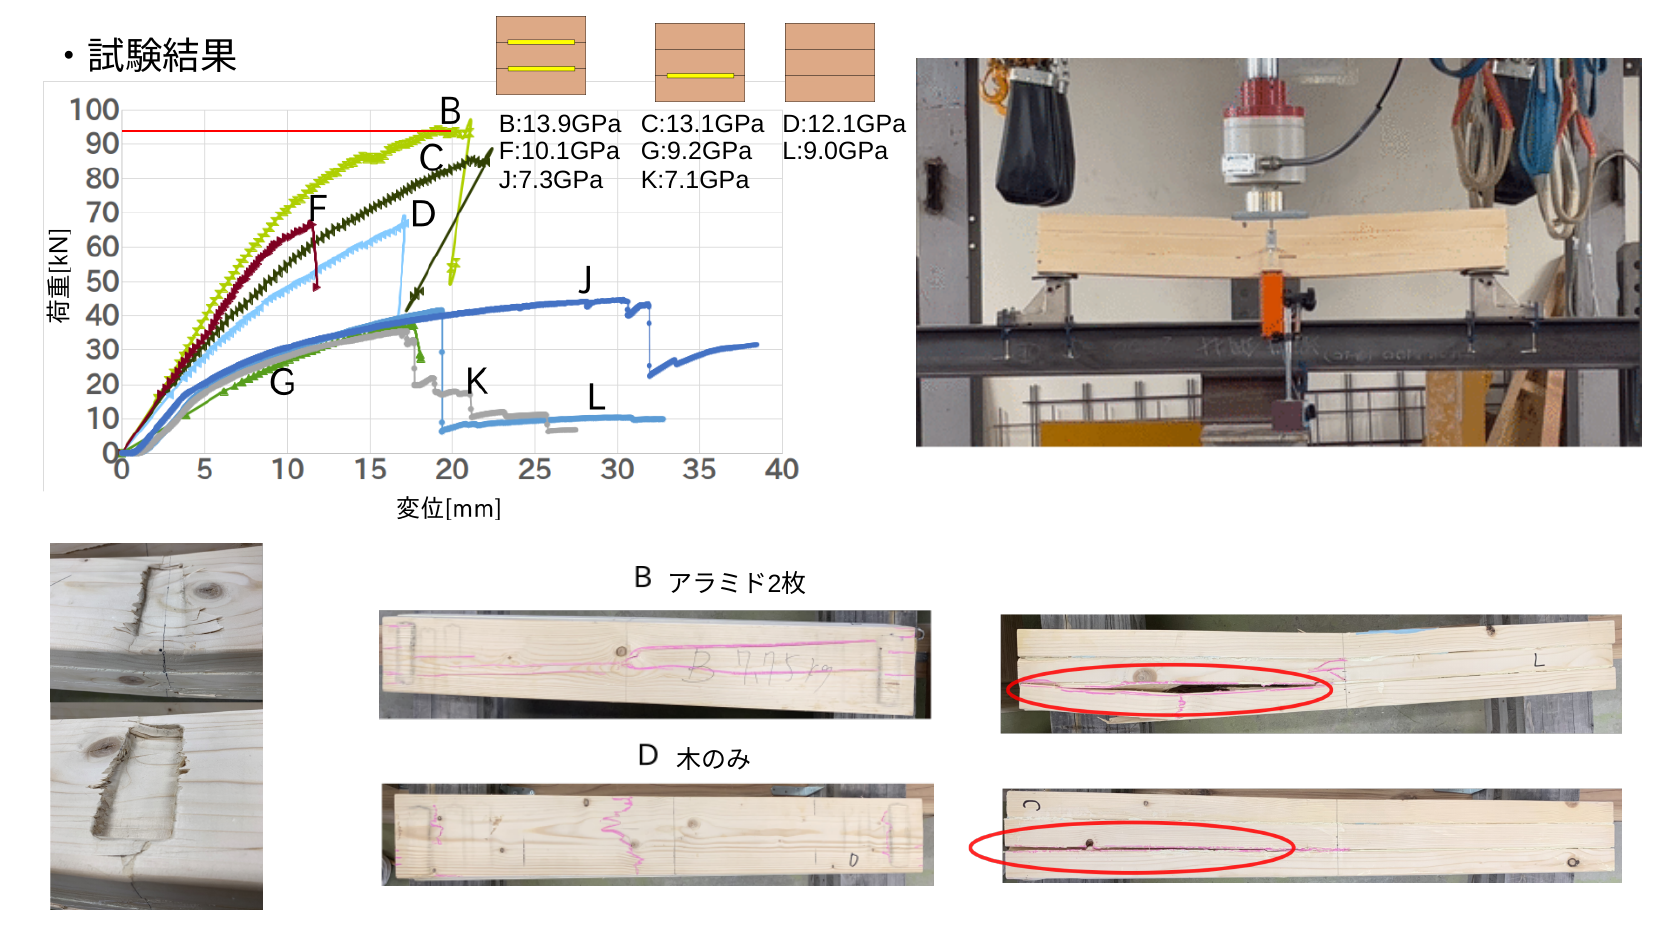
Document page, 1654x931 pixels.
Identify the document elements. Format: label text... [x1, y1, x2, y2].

text_box 木のみ [661, 732, 764, 773]
picture [50, 543, 263, 910]
text_box アラミド2枚 [653, 555, 804, 599]
text_box C:13.1GPa G:9.2GPa K:7.1GPa [625, 101, 792, 226]
text_box ・試験結果 [35, 18, 284, 71]
picture [916, 58, 1642, 449]
text_box B:13.9GPa F:10.1GPa J:7.3GPa [484, 101, 625, 201]
picture [968, 614, 1622, 883]
text_box D:12.1GPa L:9.0GPa [767, 101, 934, 173]
picture [43, 16, 875, 520]
picture [379, 566, 934, 886]
